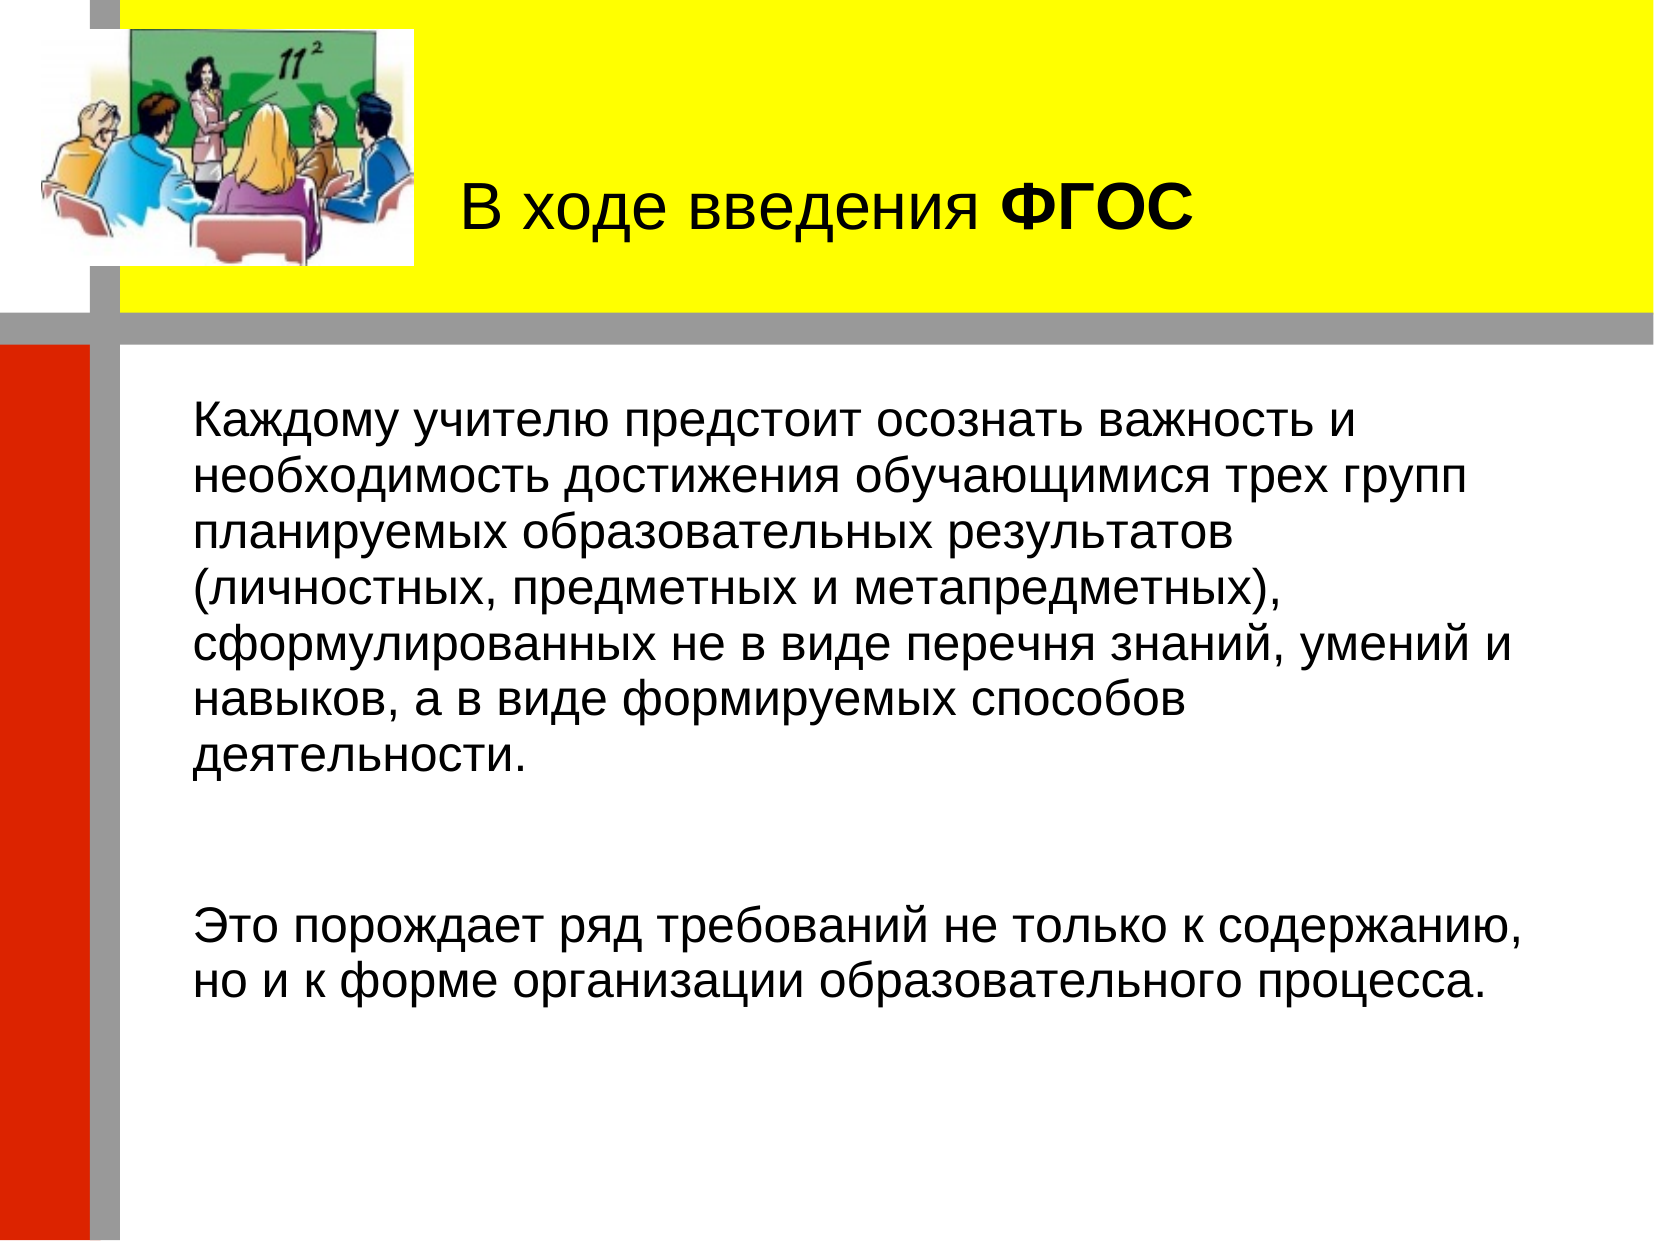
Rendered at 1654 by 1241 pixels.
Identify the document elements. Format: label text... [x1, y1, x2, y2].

picture [41, 29, 414, 266]
title В ходе введения ФГОС [121, 102, 1534, 310]
list Каждому учителю предстоит осознать важность и необходимость достижения обучающимися трех групп планируемых образовательных результатов (личностных, предметных и метапредметных), сформулированных не в виде перечня знаний, умений и навыков, а в виде формируемых способов деятельности. Это порождает ряд требований не только к содержанию, но и к форме организации образовательного процесса. [121, 391, 1534, 1127]
